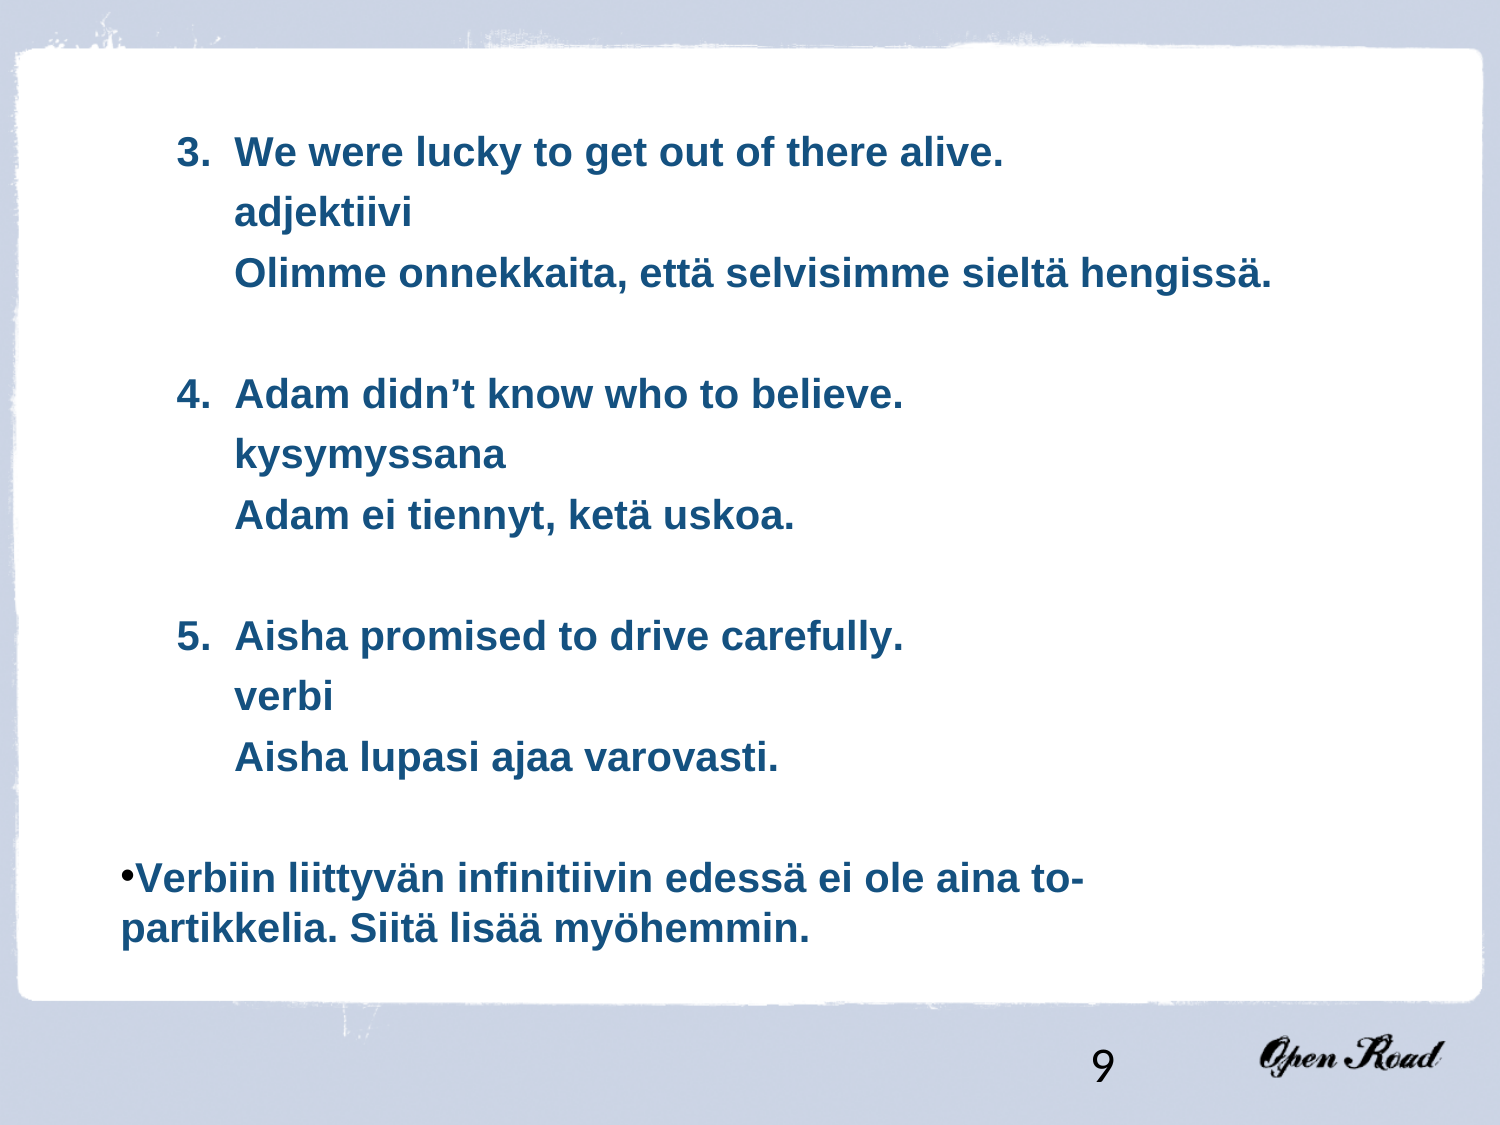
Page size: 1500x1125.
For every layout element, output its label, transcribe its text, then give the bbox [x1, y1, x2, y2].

list 3. We were lucky to get out of there alive. adjektiivi Olimme onnekkaita, että selvisimme sieltä hengissä. 4. Adam didn’t know who to believe. kysymyssana Adam ei tiennyt, ketä uskoa. 5. Aisha promised to drive carefully. verbi Aisha lupasi ajaa varovasti. Verbiin liittyvän infinitiivin edessä ei ole aina to-partikkelia. Siitä lisää myöhemmin. [105, 117, 1317, 997]
